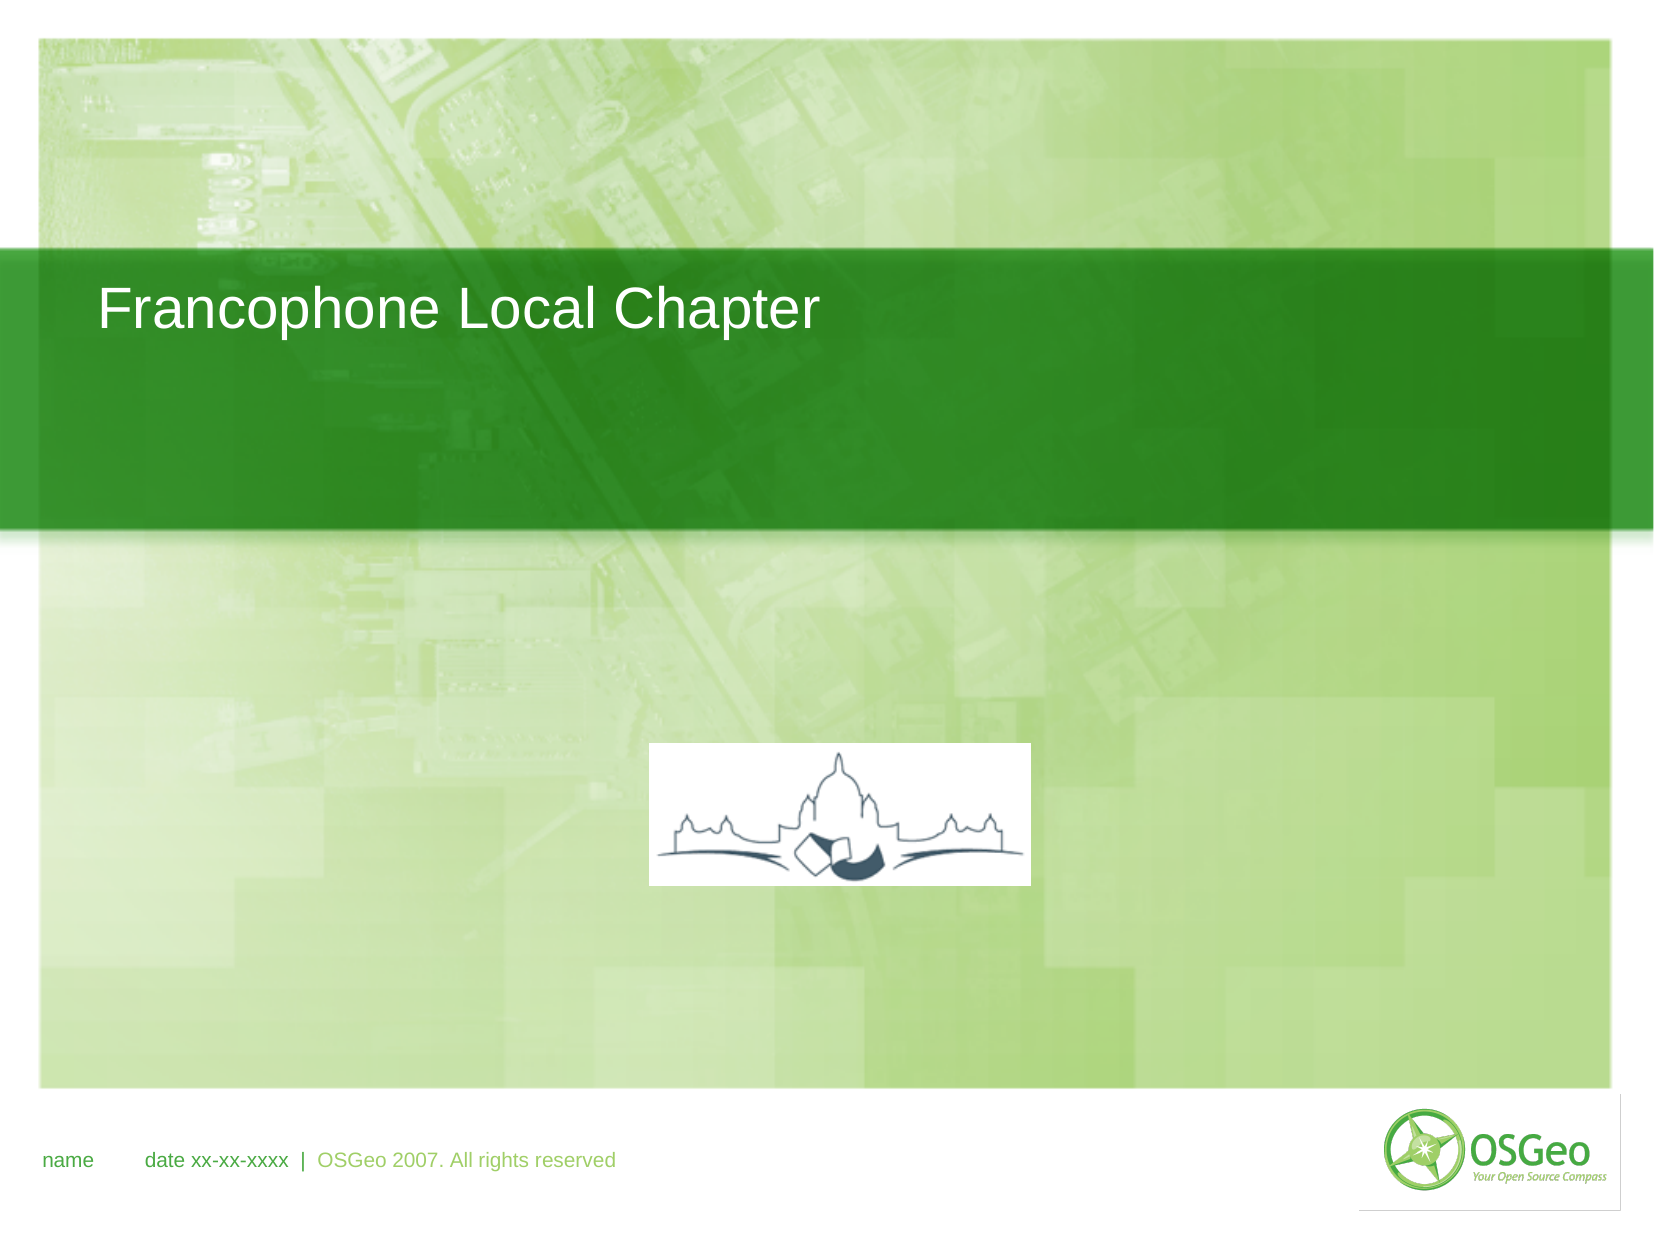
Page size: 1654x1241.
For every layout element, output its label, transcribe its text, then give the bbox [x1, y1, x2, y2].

picture [0, 1, 1654, 1241]
text_box Francophone Local Chapter [82, 268, 1530, 476]
